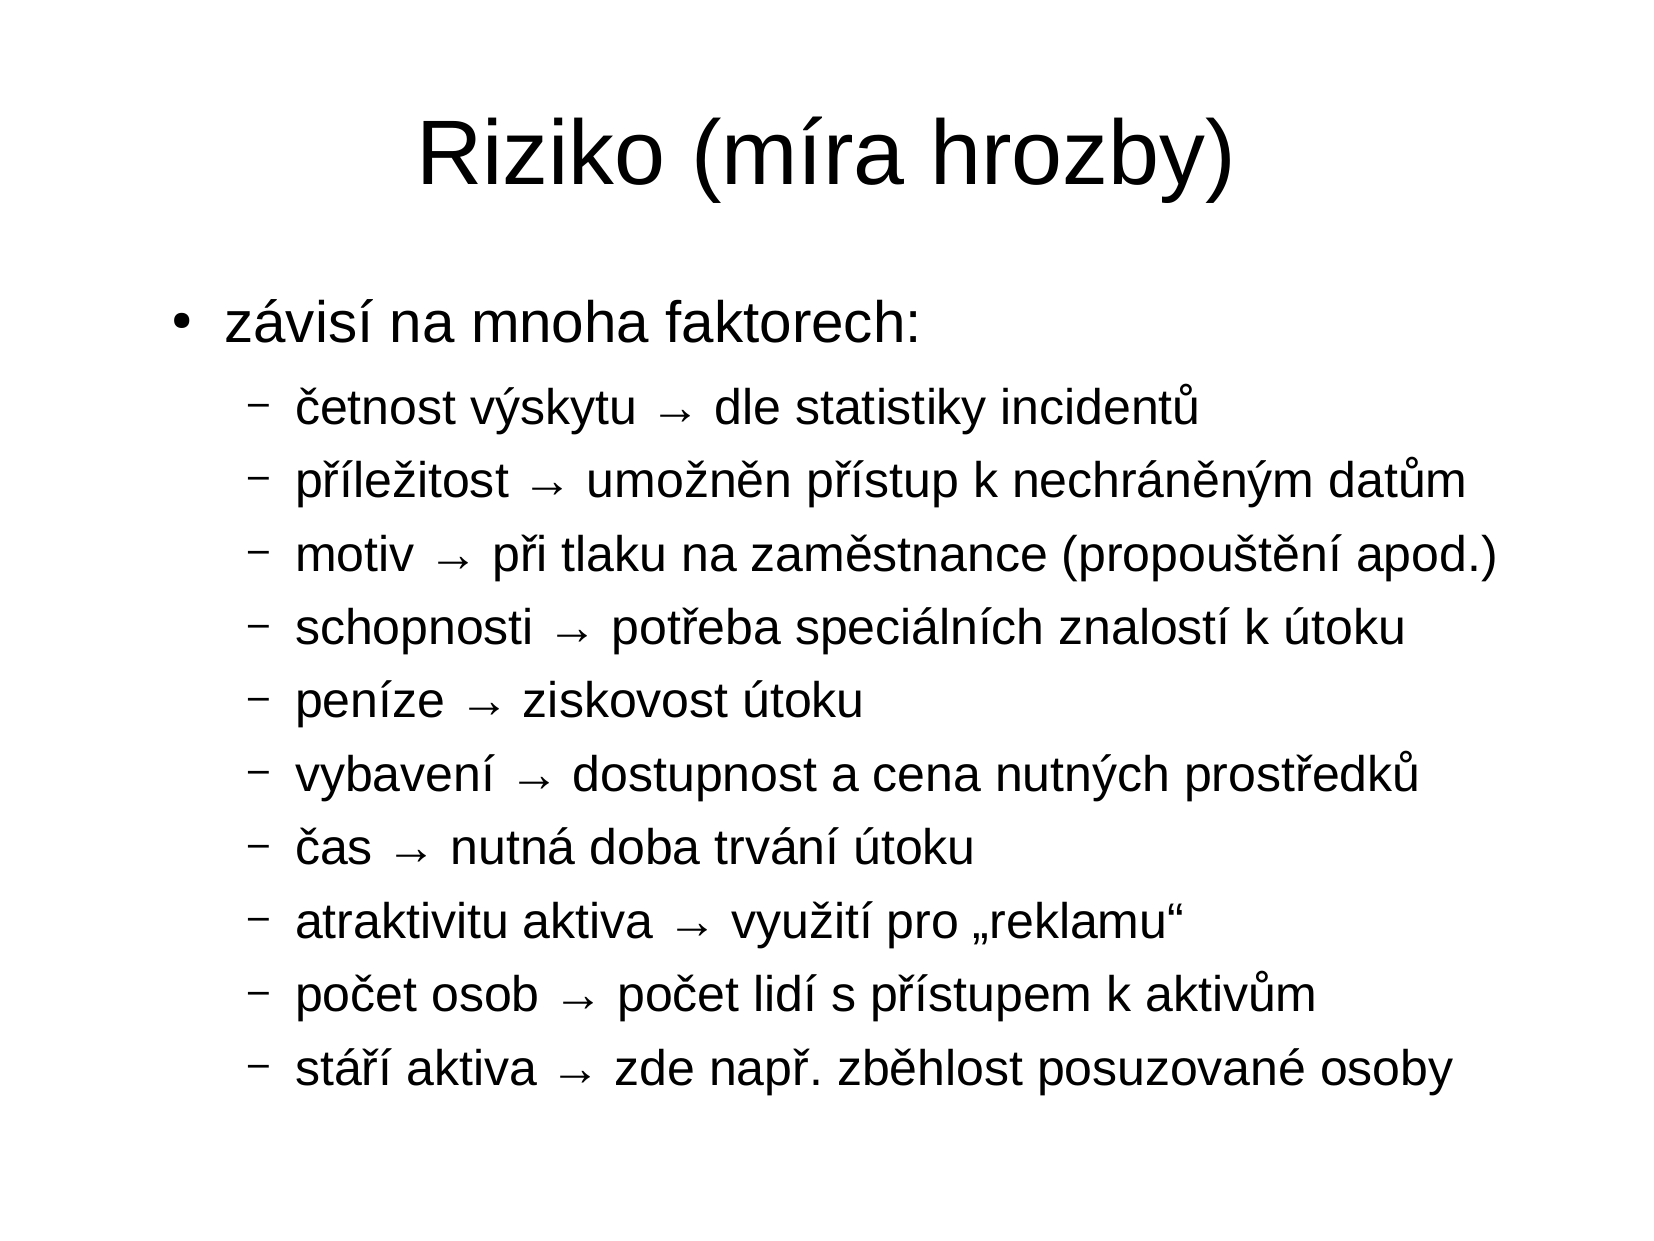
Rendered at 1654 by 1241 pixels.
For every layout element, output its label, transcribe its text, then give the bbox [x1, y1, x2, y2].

title Riziko (míra hrozby) [82, 56, 1571, 250]
list závisí na mnoha faktorech: četnost výskytu → dle statistiky incidentů příležitost → umožněn přístup k nechráněným datům motiv → při tlaku na zaměstnance (propouštění apod.) schopnosti → potřeba speciálních znalostí k útoku peníze → ziskovost útoku vybavení → dostupnost a cena nutných prostředků čas → nutná doba trvání útoku atraktivitu aktiva → využití pro „reklamu“ počet osob → počet lidí s přístupem k aktivům stáří aktiva → zde např. zběhlost posuzované osoby [82, 290, 1571, 1096]
